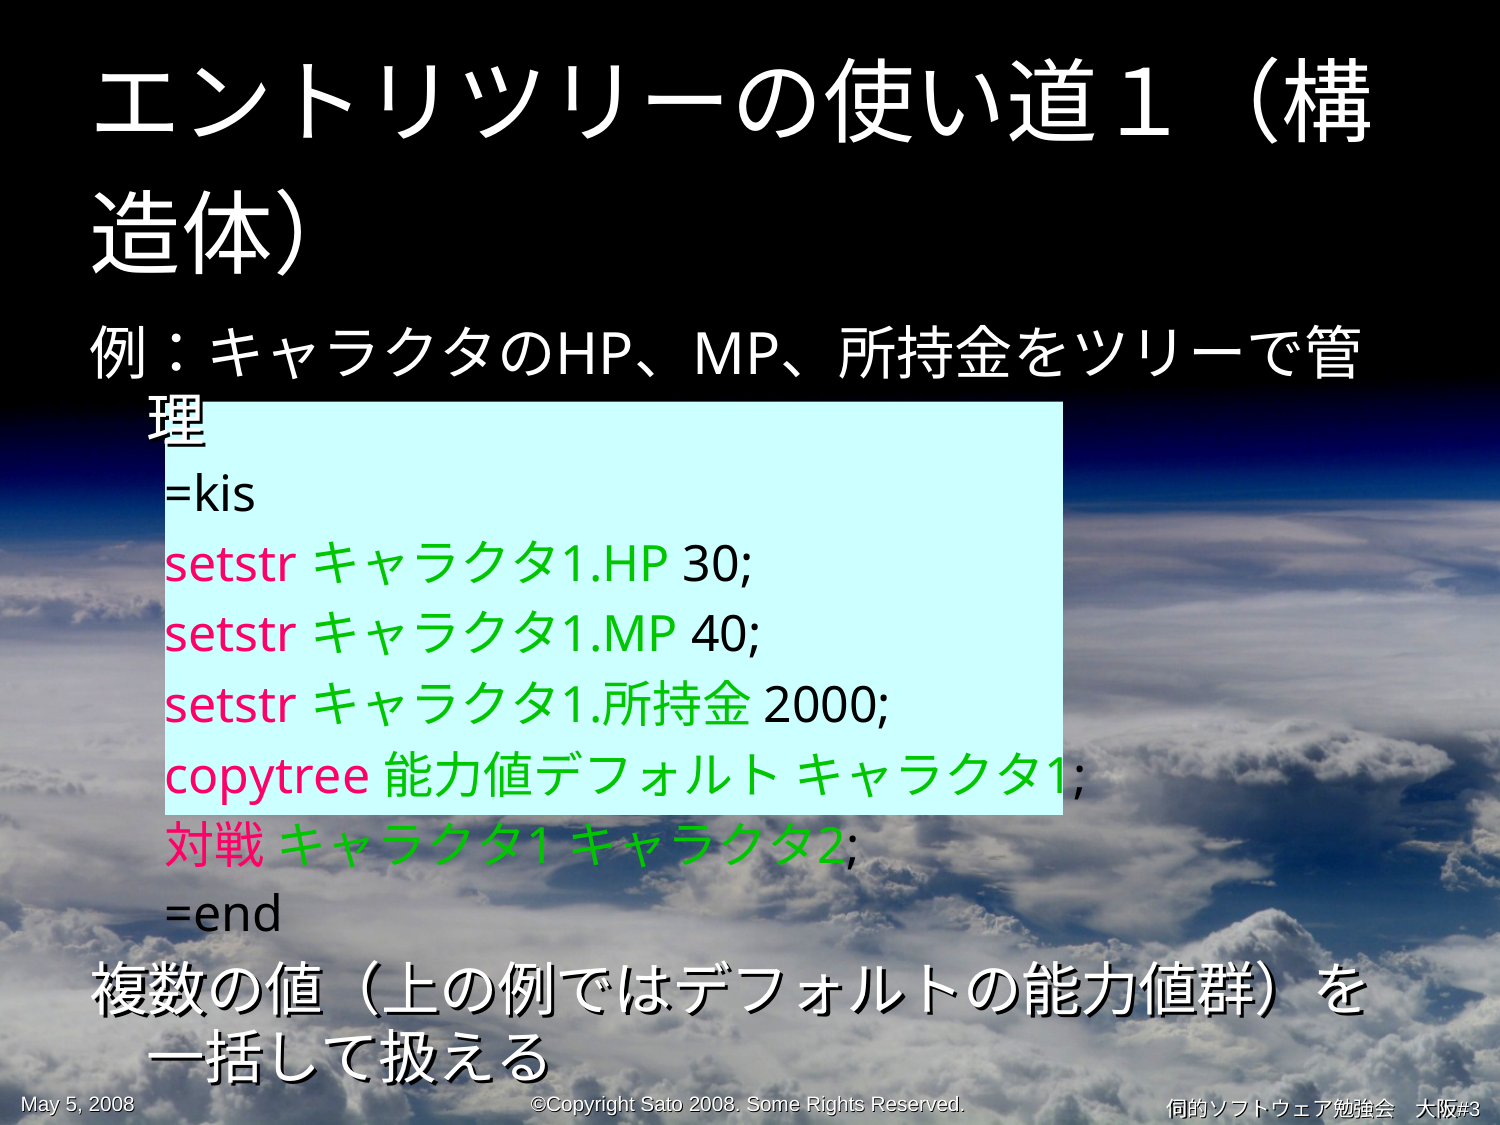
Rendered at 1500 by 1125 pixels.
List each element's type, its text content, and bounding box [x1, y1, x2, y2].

title エントリツリーの使い道１（構造体） [75, 47, 1426, 276]
list 例：キャラクタのHP、MP、所持金をツリーで管理 =kis setstr キャラクタ1.HP 30; setstr キャラクタ1.MP 40; setstr キャラクタ1.所持金 2000; copytree 能力値デフォルト キャラクタ1; 対戦 キャラクタ1 キャラクタ2; =end 複数の値（上の例ではデフォルトの能力値群）を一括して扱える [75, 312, 1426, 988]
